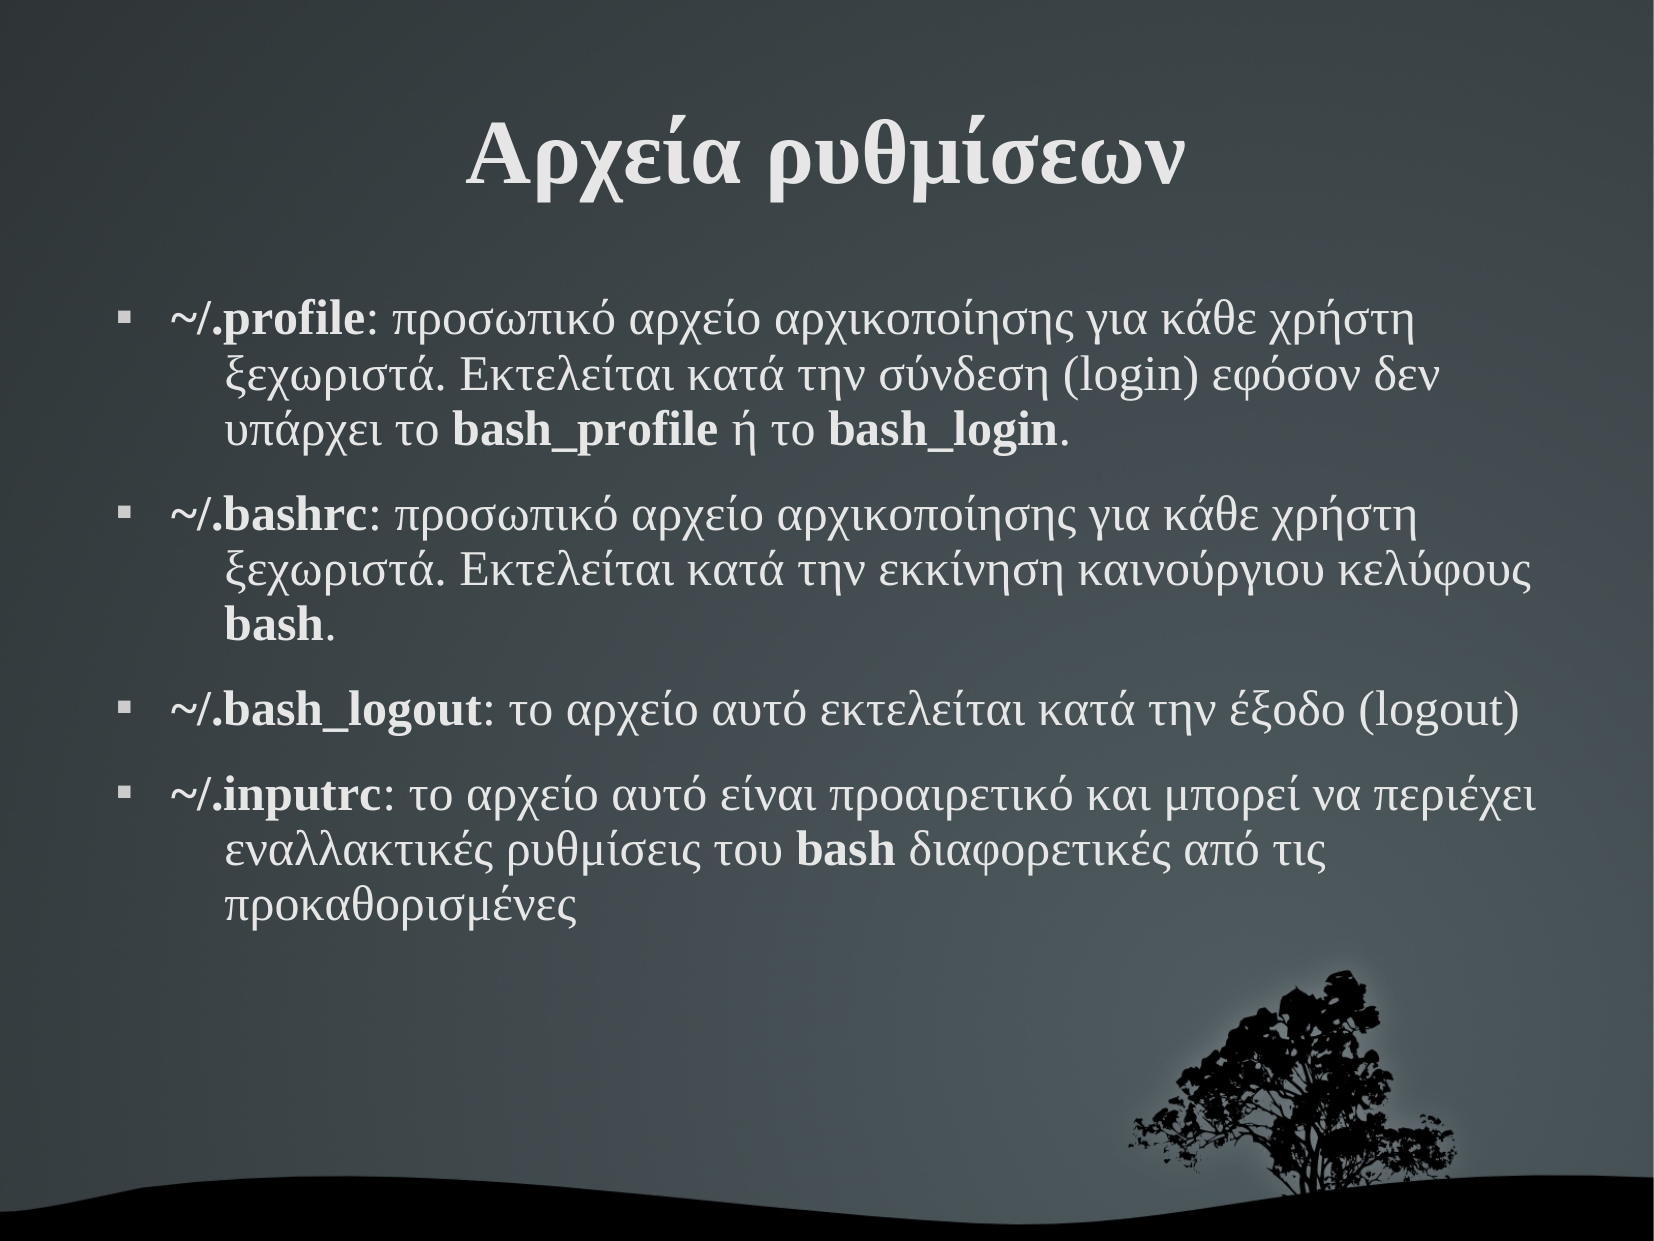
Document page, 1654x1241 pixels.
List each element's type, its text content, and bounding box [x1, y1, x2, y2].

title Αρχεία ρυθμίσεων [82, 49, 1571, 257]
picture [0, 0, 1654, 1241]
list ~/.profile: προσωπικό αρχείο αρχικοποίησης για κάθε χρήστη ξεχωριστά. Εκτελείται κατά την σύνδεση (login) εφόσον δεν υπάρχει το bash_profile ή το bash_login. ~/.bashrc: προσωπικό αρχείο αρχικοποίησης για κάθε χρήστη ξεχωριστά. Εκτελείται κατά την εκκίνηση καινούργιου κελύφους bash. ~/.bash_logout: το αρχείο αυτό εκτελείται κατά την έξοδο (logout) ~/.inputrc: το αρχείο αυτό είναι προαιρετικό και μπορεί να περιέχει εναλλακτικές ρυθμίσεις του bash διαφορετικές από τις προκαθορισμένες [82, 290, 1571, 1109]
